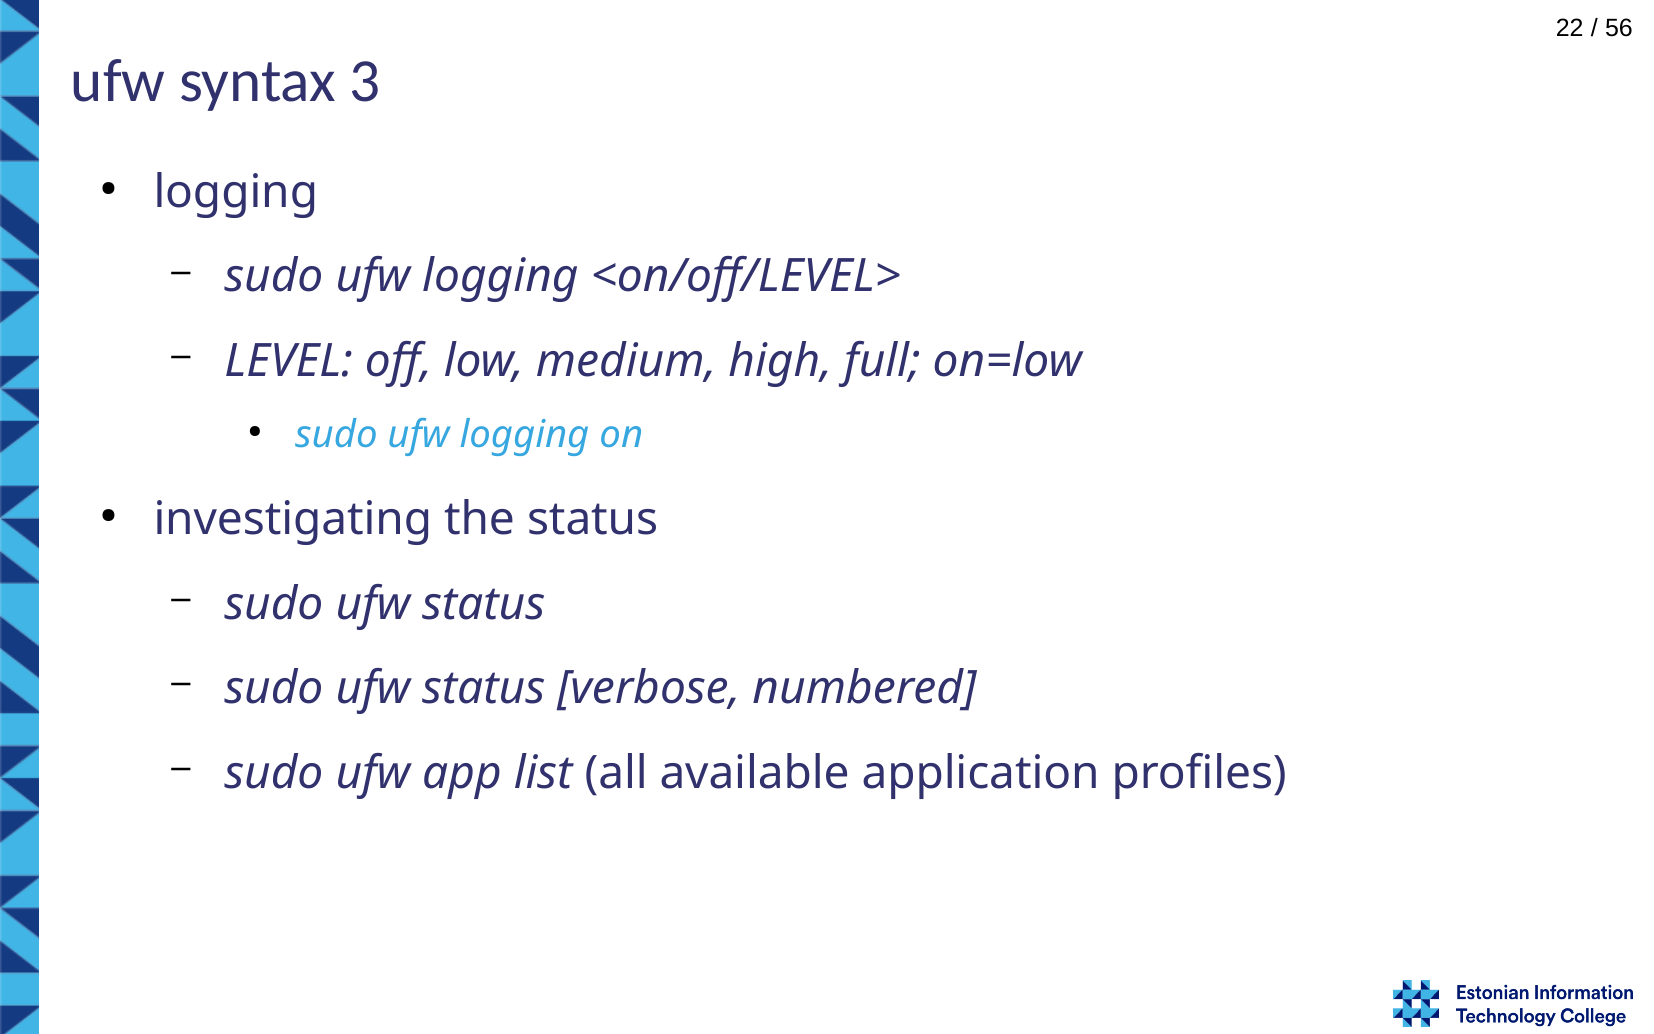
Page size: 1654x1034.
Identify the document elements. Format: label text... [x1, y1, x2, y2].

list logging sudo ufw logging <on/off/LEVEL> LEVEL: off, low, medium, high, full; on=low sudo ufw logging on investigating the status sudo ufw status sudo ufw status [verbose, numbered] sudo ufw app list (all available application profiles) [82, 158, 1625, 827]
picture [1393, 980, 1633, 1027]
title ufw syntax 3 [70, 41, 1630, 130]
